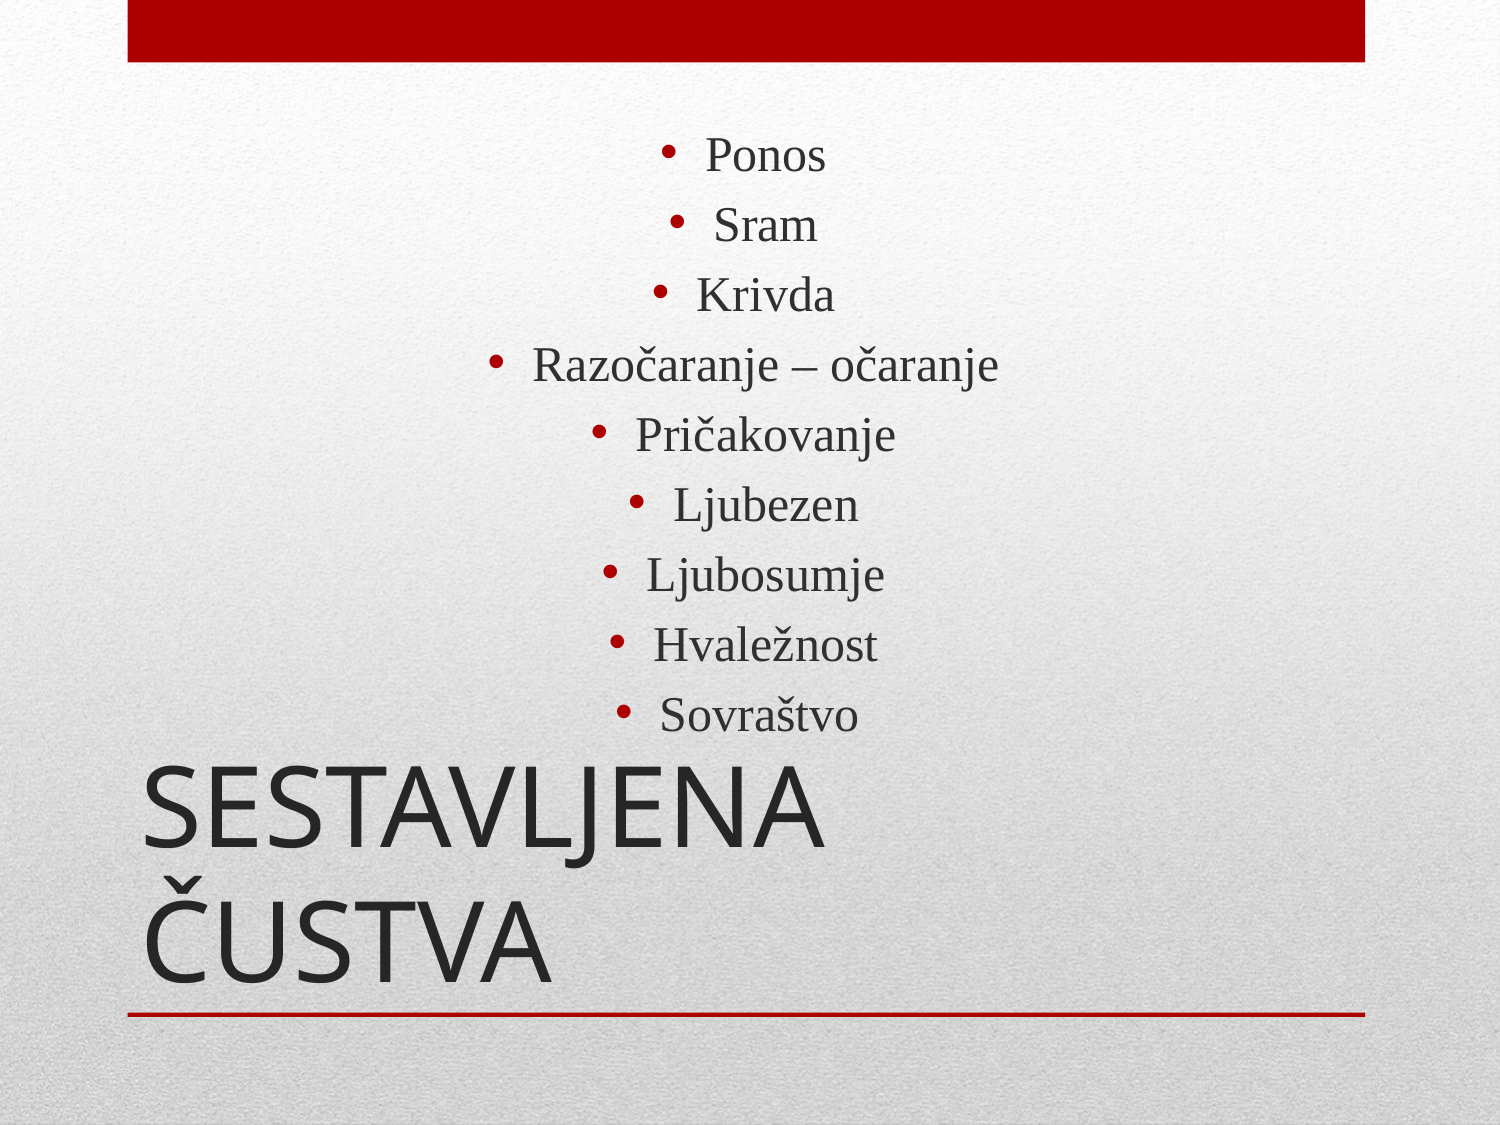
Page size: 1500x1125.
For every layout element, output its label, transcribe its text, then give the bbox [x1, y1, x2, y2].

title SESTAVLJENA ČUSTVA [125, 750, 1238, 1013]
picture [0, 0, 1500, 1125]
list Ponos Sram Krivda Razočaranje – očaranje Pričakovanje Ljubezen Ljubosumje Hvaležnost Sovraštvo [125, 112, 1363, 750]
